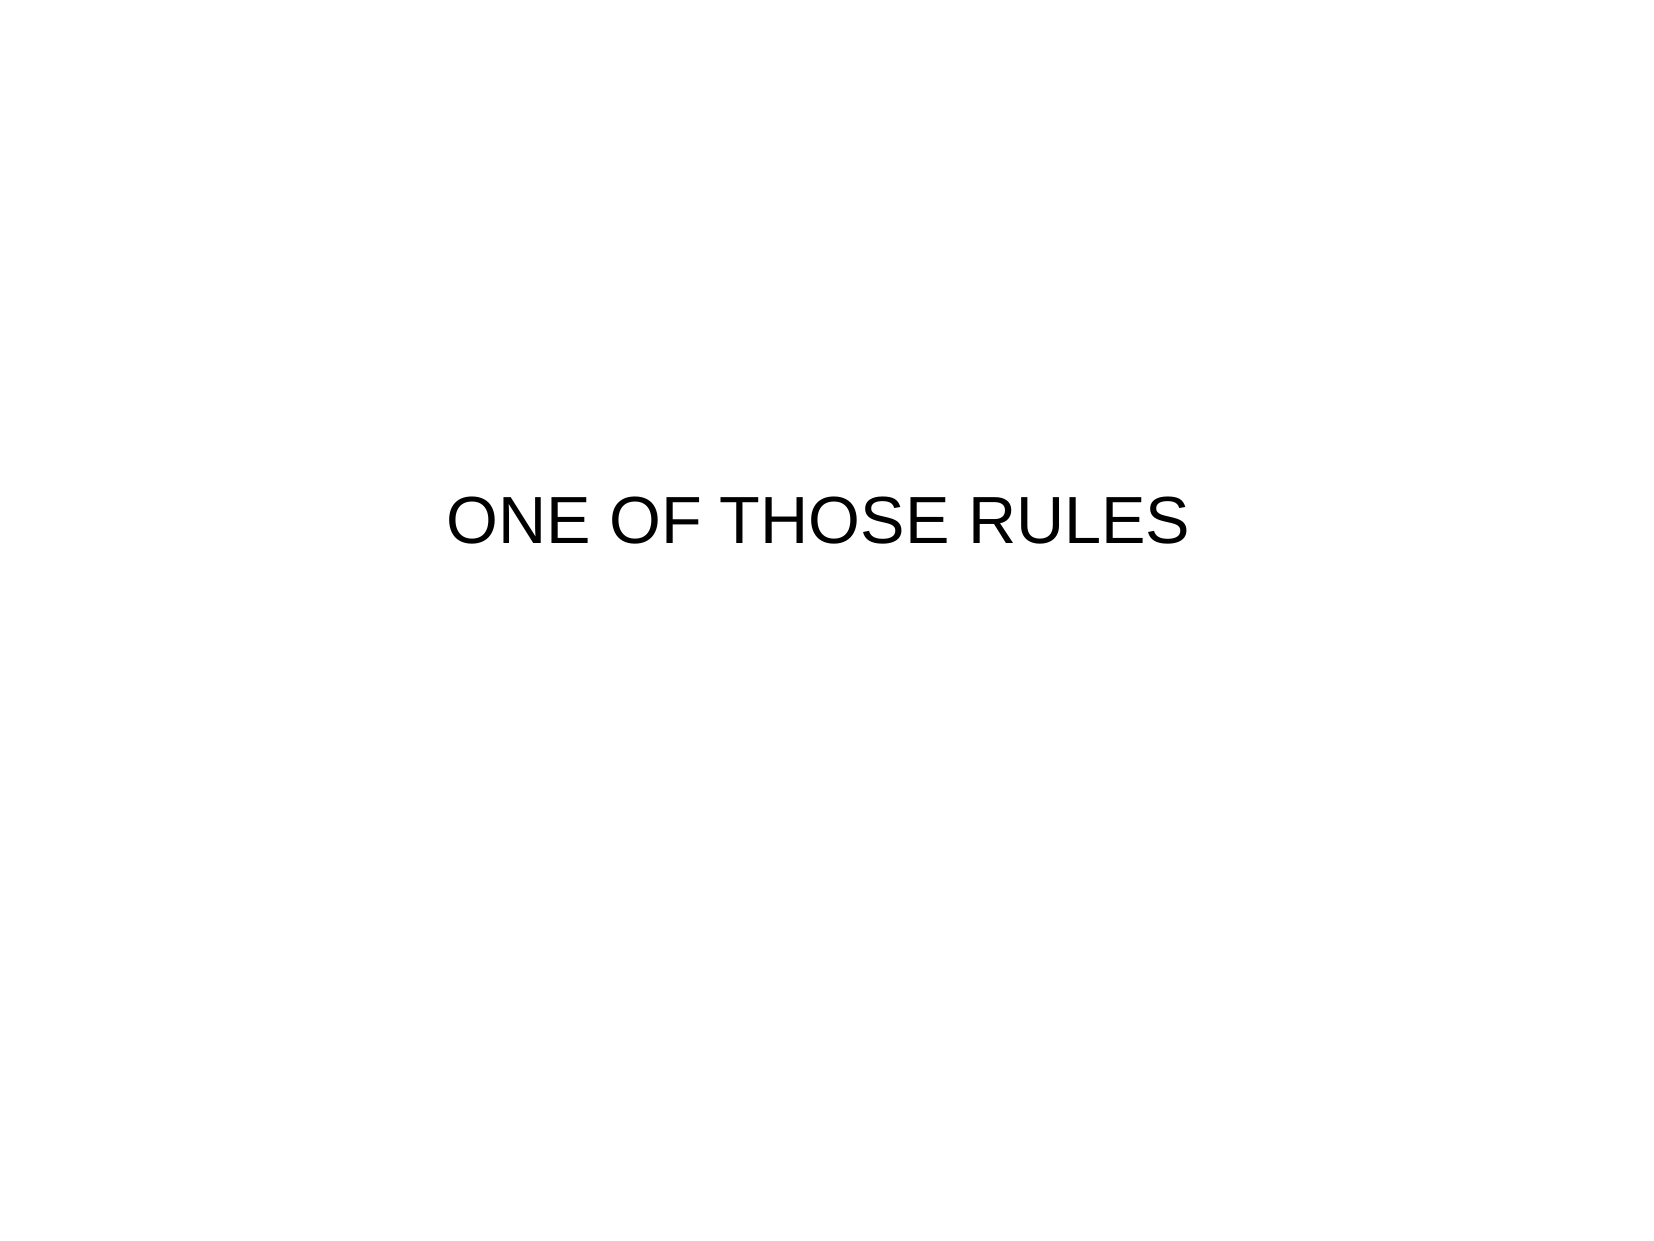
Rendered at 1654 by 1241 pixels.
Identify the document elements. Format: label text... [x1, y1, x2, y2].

subtitle ONE OF THOSE RULES [75, 65, 1564, 1126]
